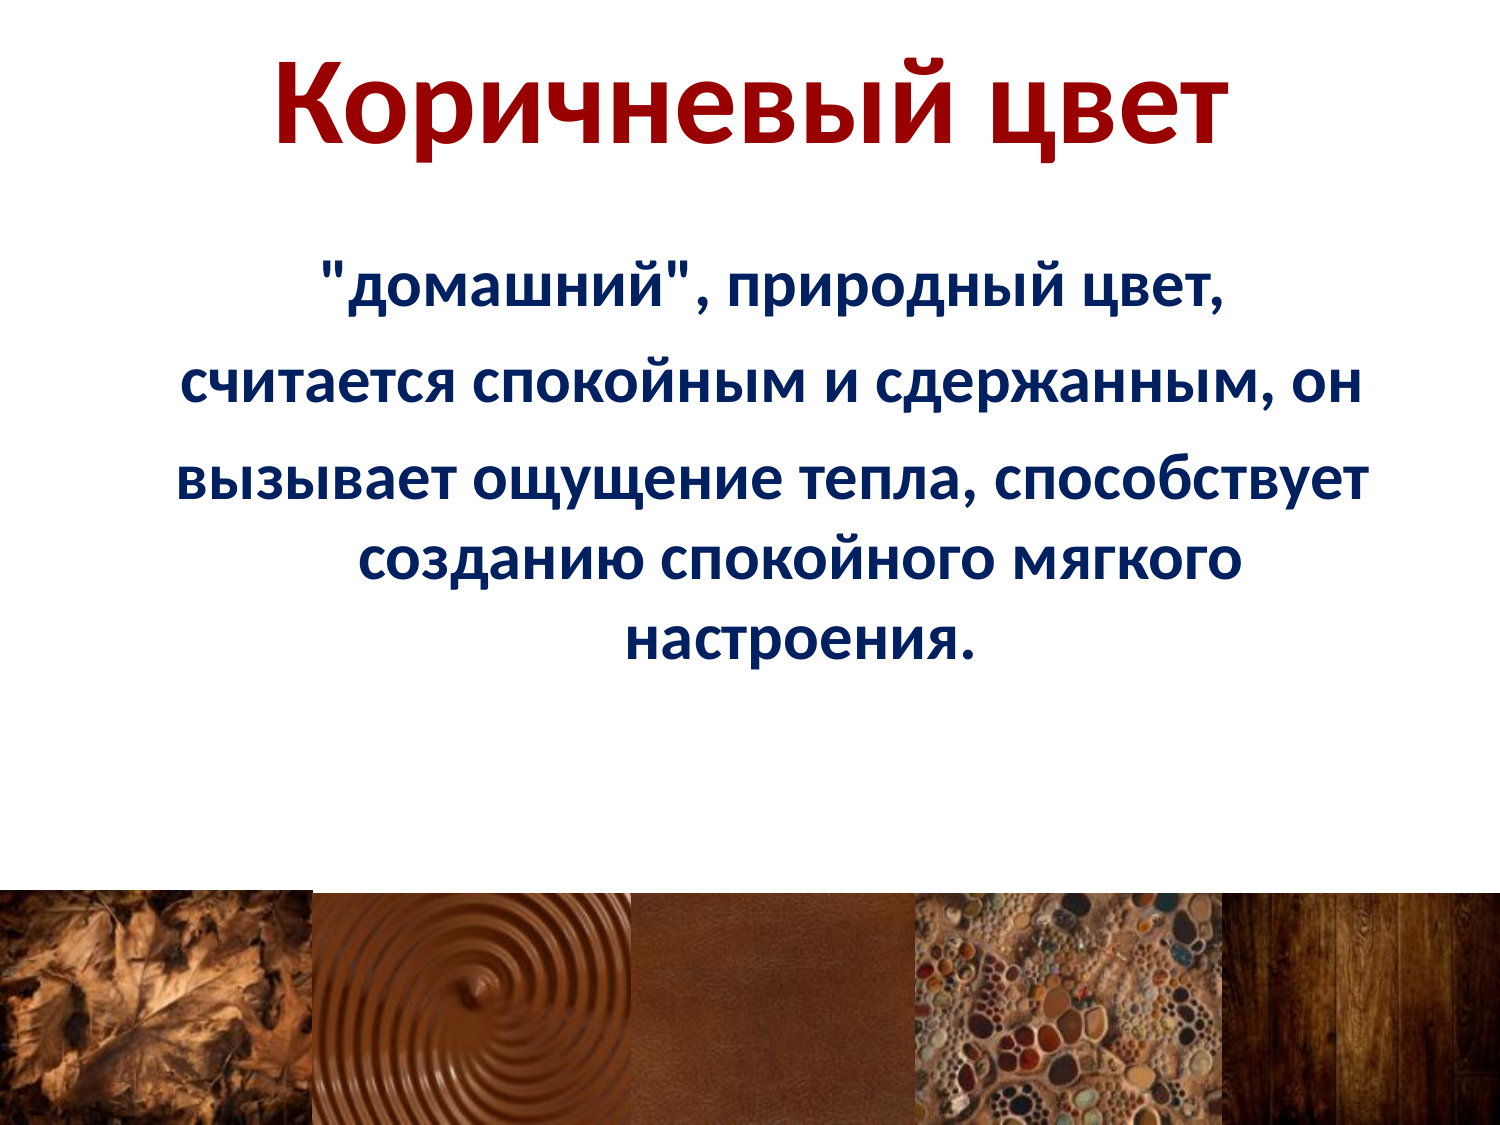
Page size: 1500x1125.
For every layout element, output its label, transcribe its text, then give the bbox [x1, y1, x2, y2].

title Коричневый цвет [76, 0, 1427, 188]
picture [0, 890, 1500, 1125]
list "домашний", природный цвет, считается спокойным и сдержанным, он вызывает ощущение тепла, способствует созданию спокойного мягкого настроения. [53, 231, 1437, 893]
